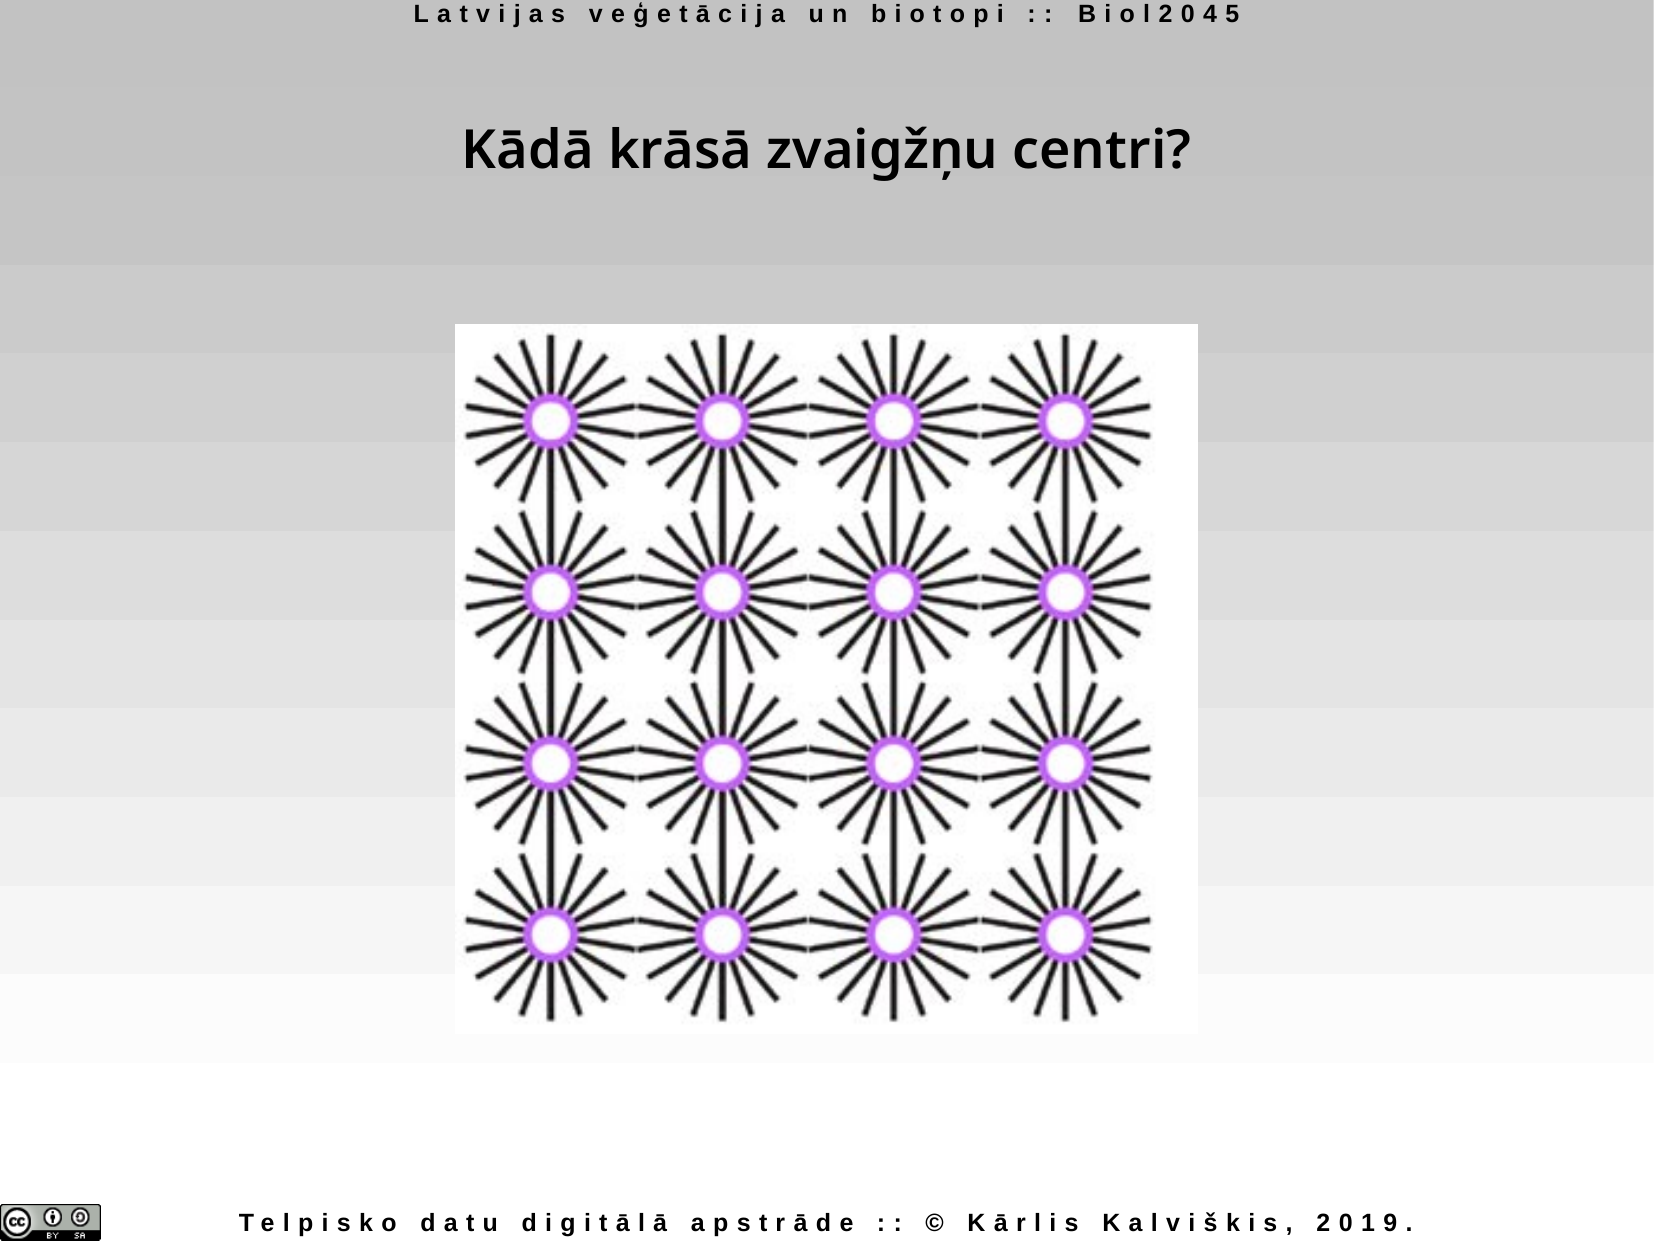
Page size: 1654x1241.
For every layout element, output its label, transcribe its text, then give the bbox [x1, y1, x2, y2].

title Kādā krāsā zvaigžņu centri? [29, 49, 1625, 245]
picture [0, 0, 1654, 1241]
